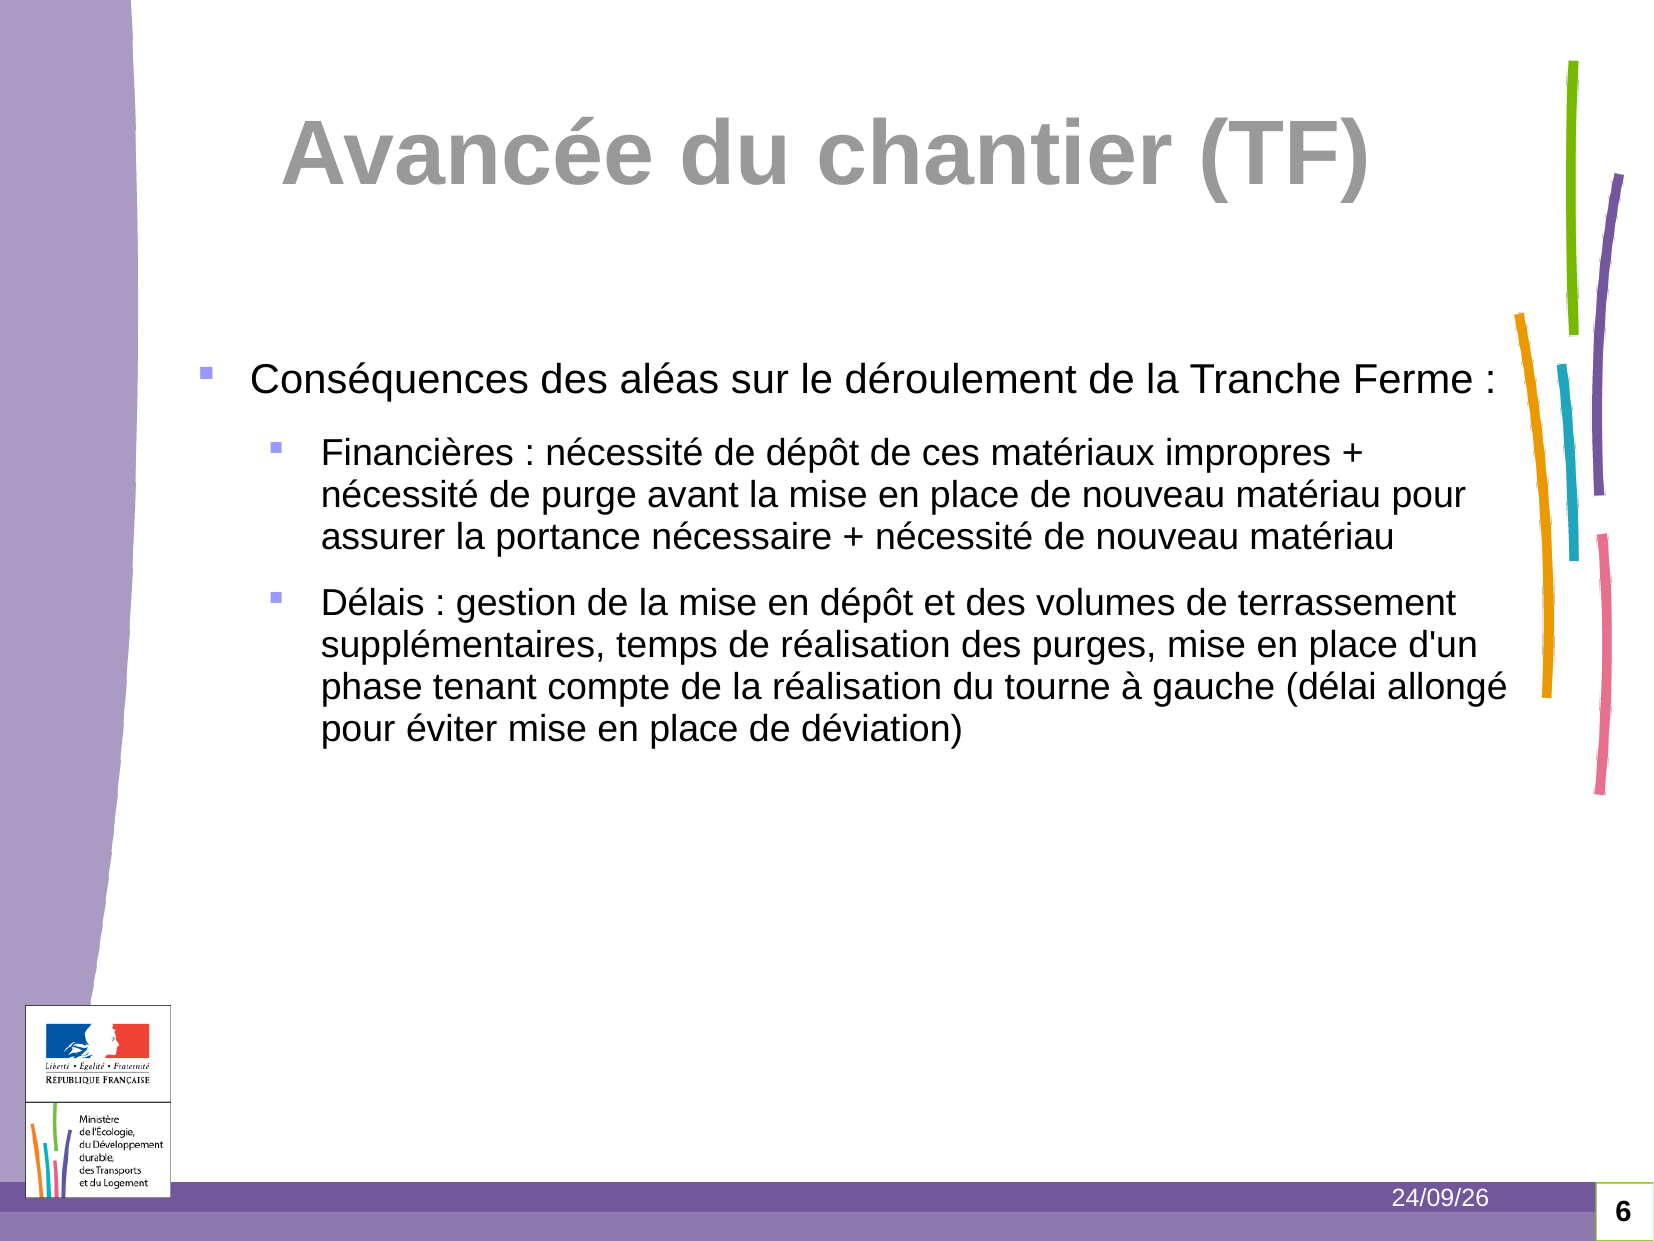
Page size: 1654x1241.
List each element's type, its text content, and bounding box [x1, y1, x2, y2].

picture [0, 0, 1654, 1241]
list Conséquences des aléas sur le déroulement de la Tranche Ferme : Financières : nécessité de dépôt de ces matériaux impropres + nécessité de purge avant la mise en place de nouveau matériau pour assurer la portance nécessaire + nécessité de nouveau matériau Délais : gestion de la mise en dépôt et des volumes de terrassement supplémentaires, temps de réalisation des purges, mise en place d'un phase tenant compte de la réalisation du tourne à gauche (délai allongé pour éviter mise en place de déviation) [179, 290, 1509, 1094]
title Avancée du chantier (TF) [82, 56, 1571, 250]
